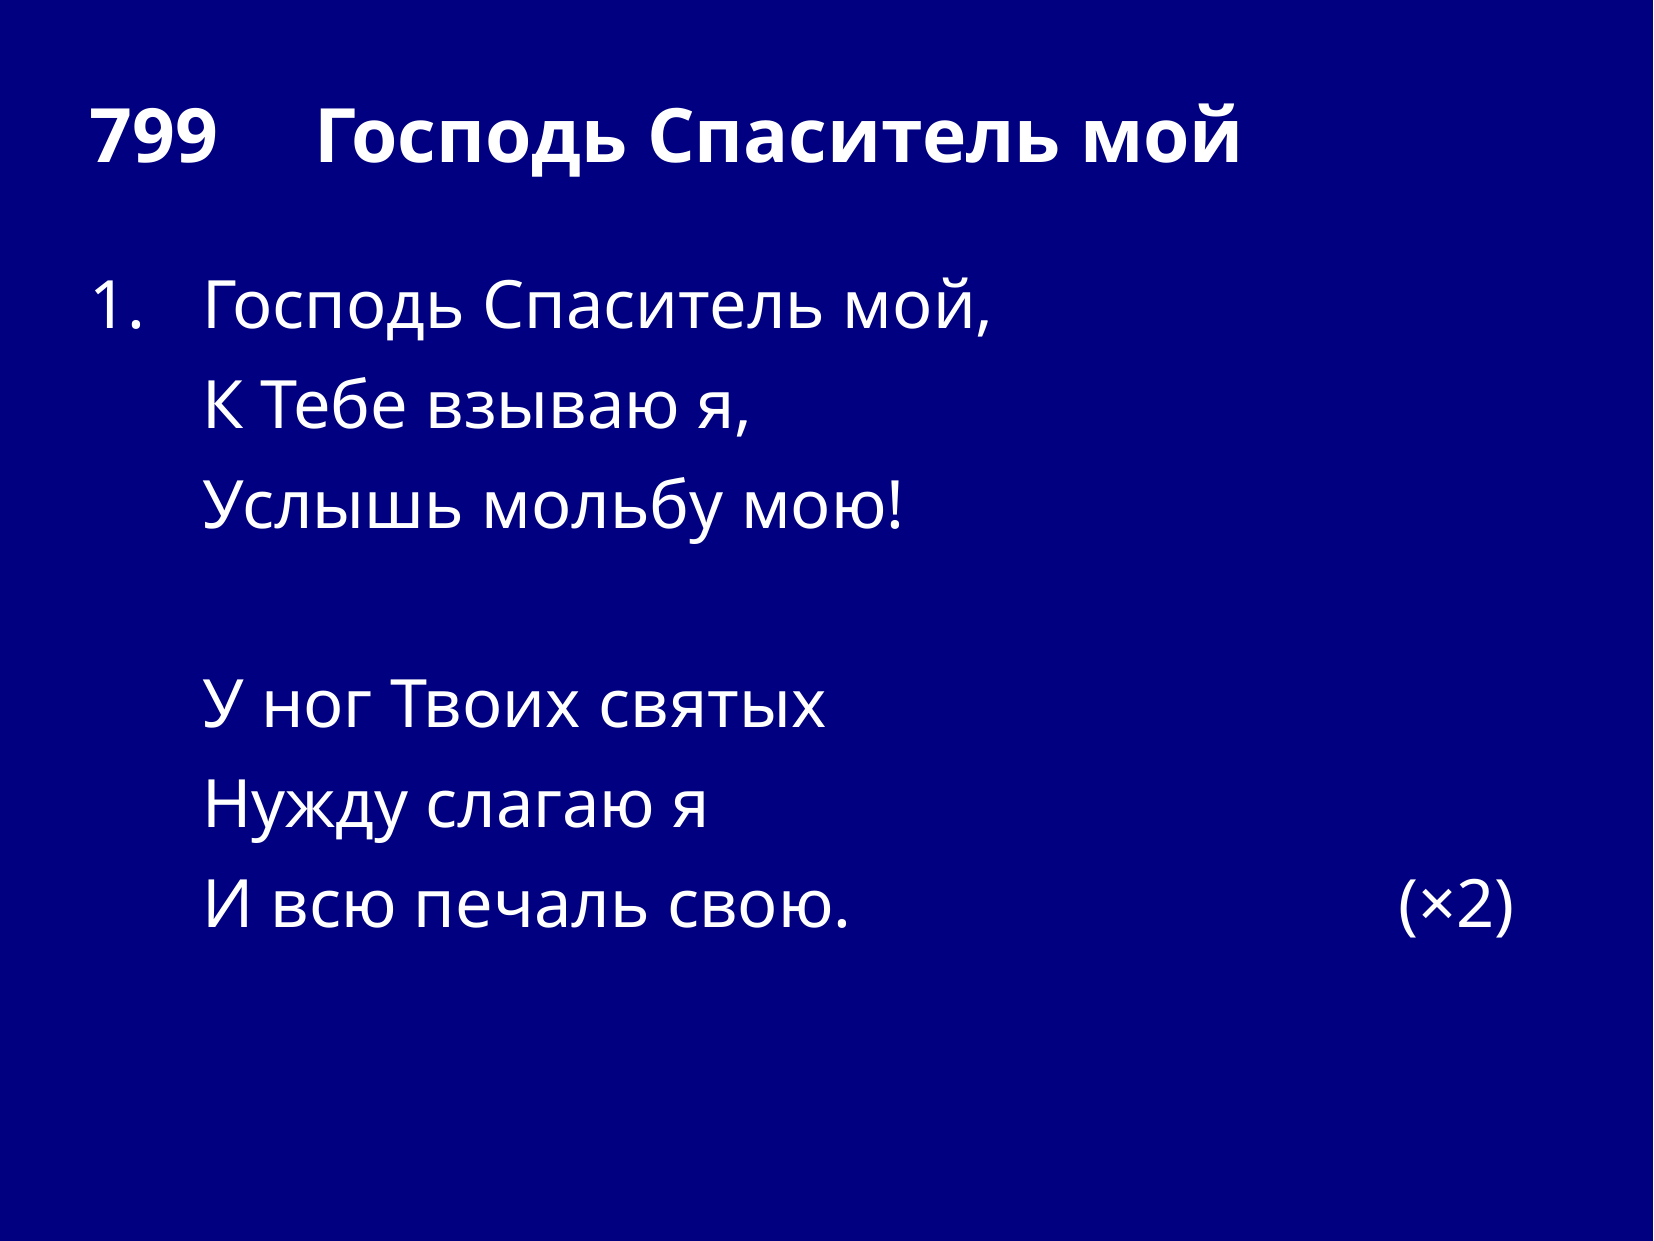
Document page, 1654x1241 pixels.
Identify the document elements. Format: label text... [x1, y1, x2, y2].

text_box 799 Господь Спаситель мой [75, 75, 1576, 188]
text_box 1. Господь Спаситель мой, К Тебе взываю я, Услышь мольбу мою! У ног Твоих святых Нужду слагаю я И всю печаль свою. (×2) [75, 188, 1576, 1163]
